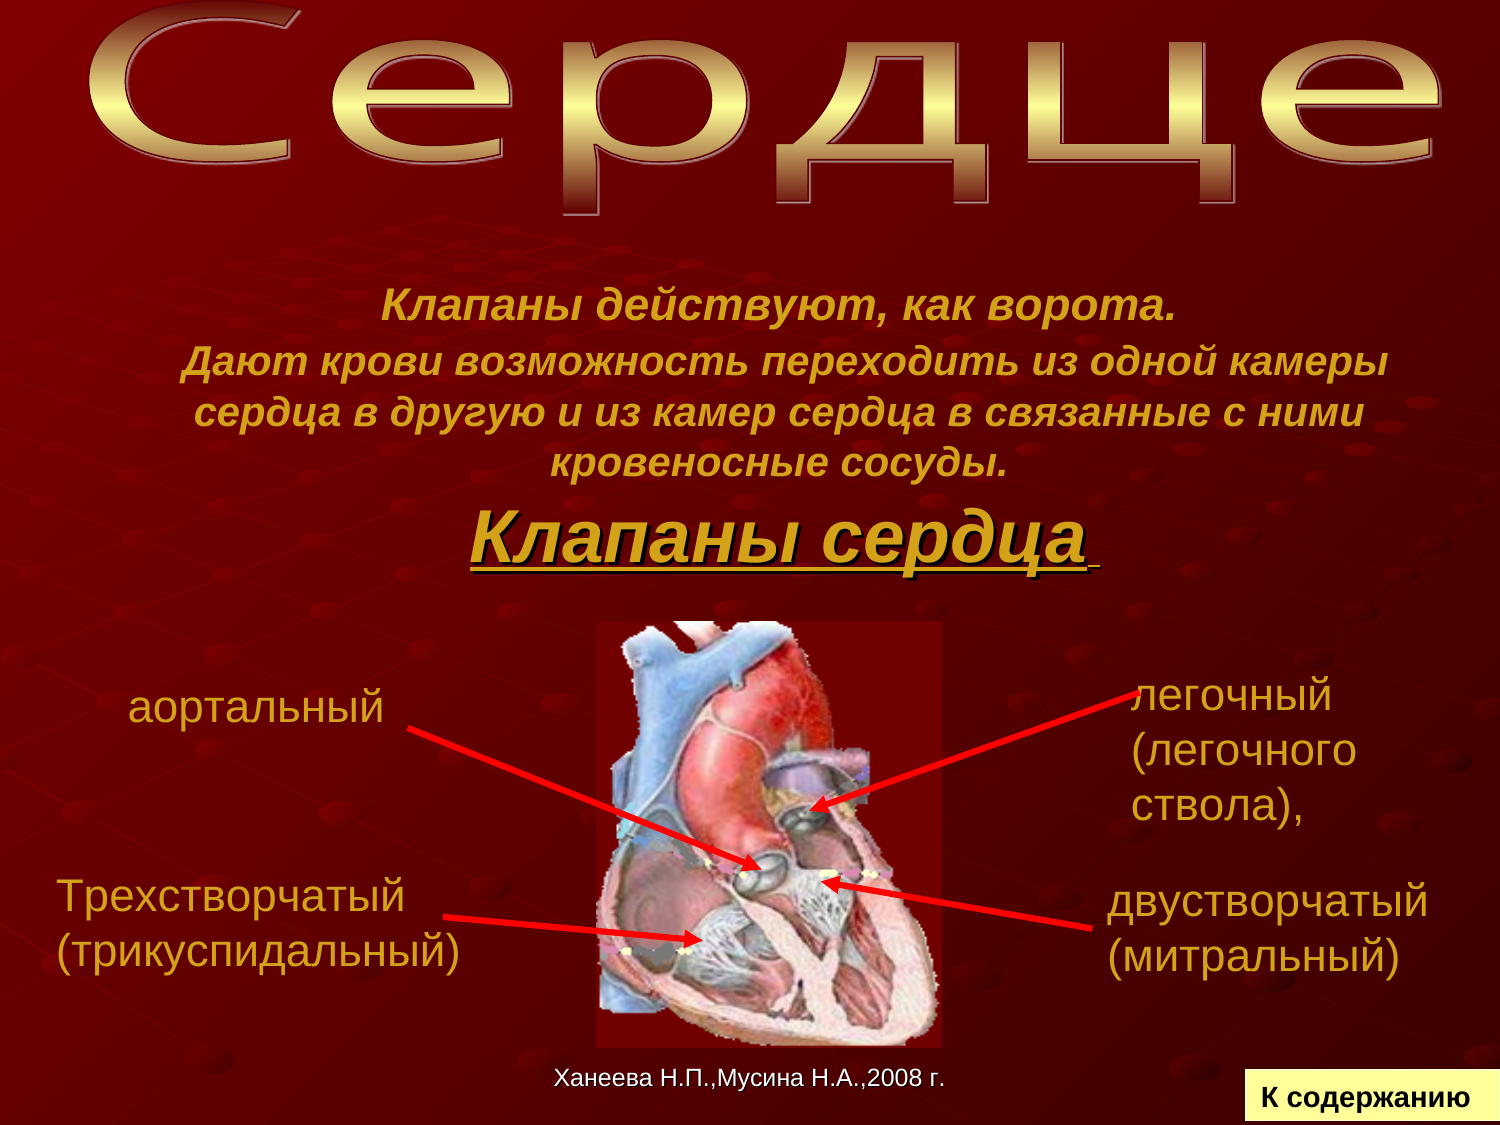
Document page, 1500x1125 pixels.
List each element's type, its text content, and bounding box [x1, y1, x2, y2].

text_box Сердце [562, 39, 747, 213]
text_box Клапаны действуют, как ворота. Дают крови возможность переходить из одной камеры сердца в другую и из камер сердца в связанные с ними кровеносные сосуды. [135, 266, 1424, 493]
text_box Сердце [88, 0, 299, 162]
picture [596, 621, 942, 1048]
text_box Трехстворчатый (трикуспидальный) [41, 857, 502, 984]
text_box К содержанию [1246, 1070, 1500, 1121]
text_box Клапаны сердца [454, 479, 1116, 586]
text_box Сердце [331, 39, 510, 162]
text_box аортальный [112, 669, 400, 740]
text_box Сердце [775, 41, 986, 201]
text_box легочный (легочного ствола), [1116, 657, 1376, 838]
text_box двустворчатый (митральный) [1092, 862, 1447, 989]
text_box Сердце [1260, 39, 1439, 162]
text_box Сердце [1026, 41, 1233, 201]
